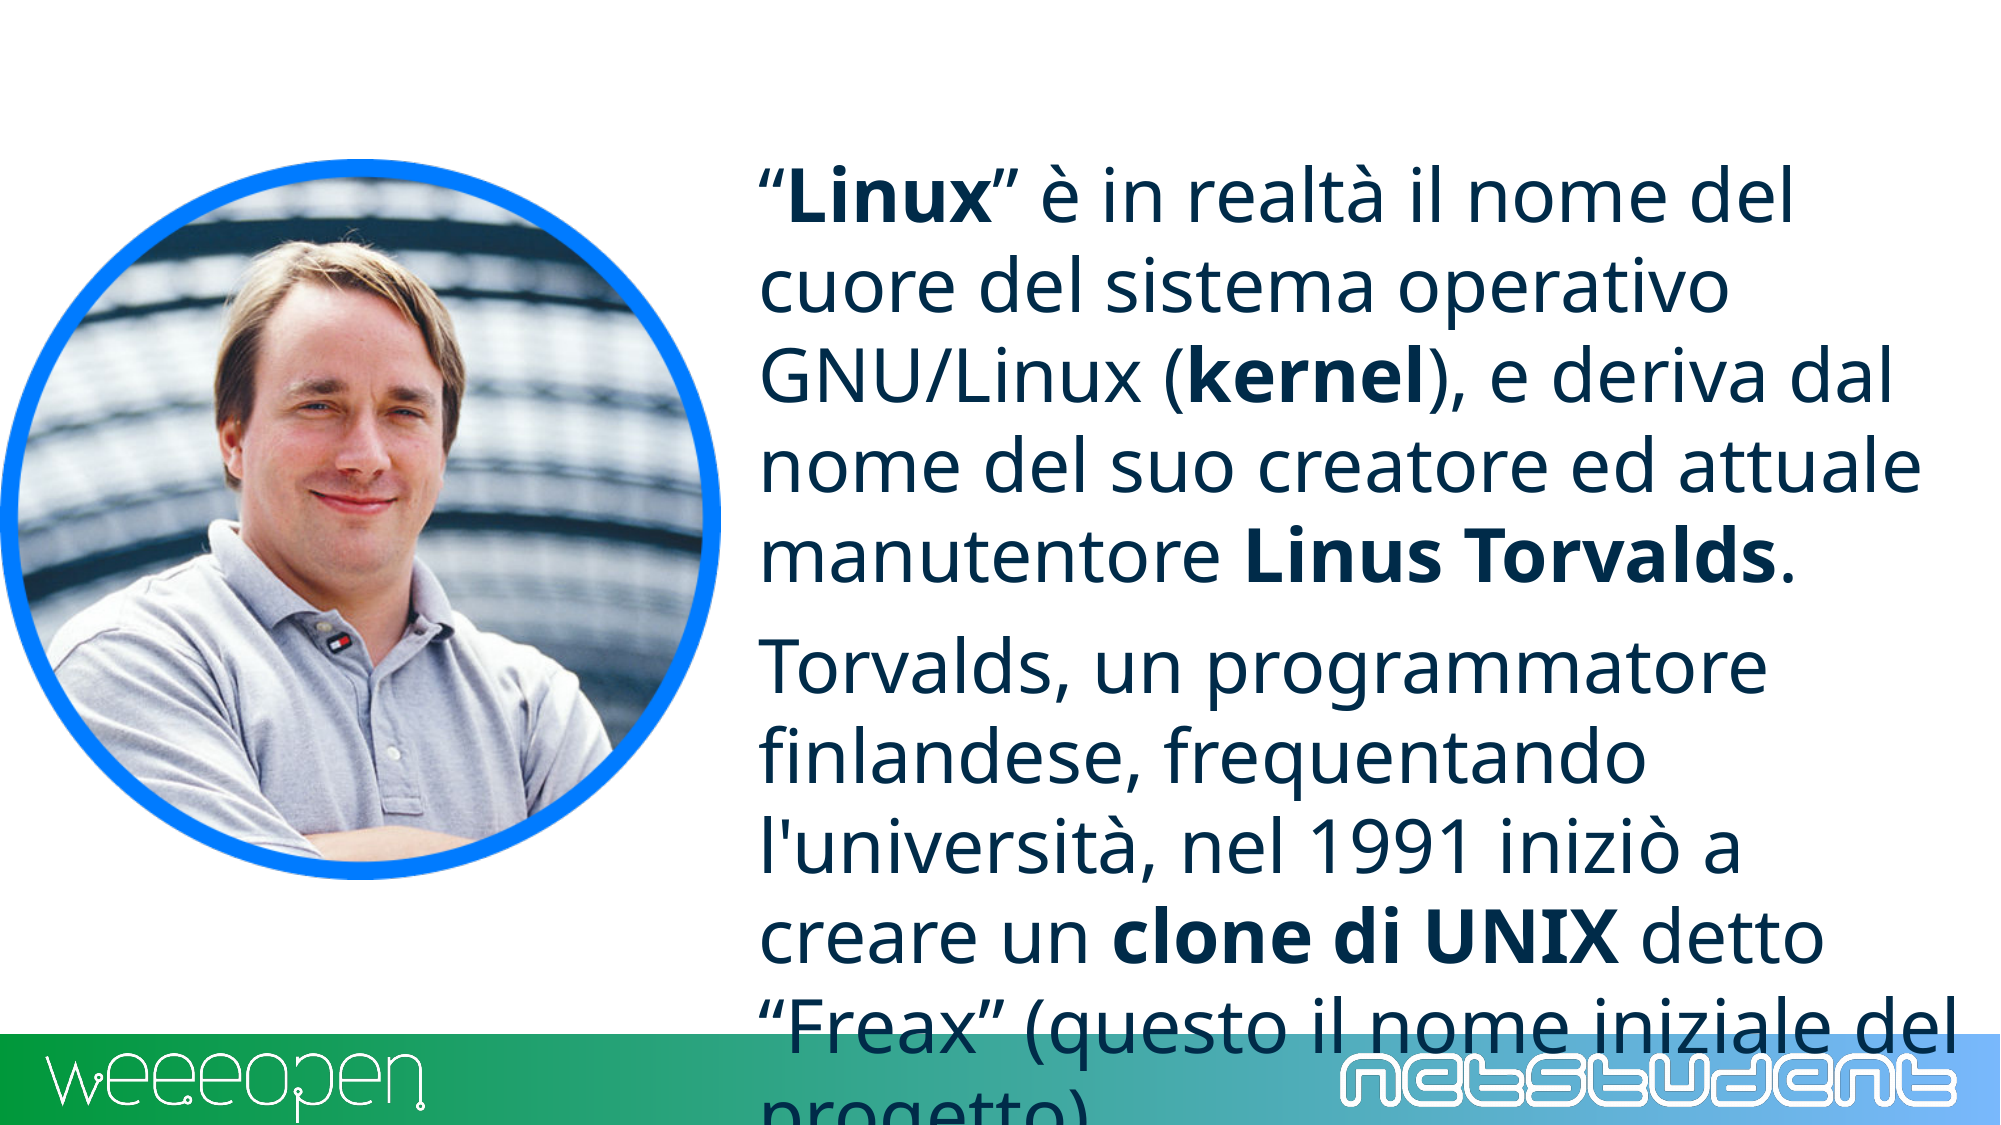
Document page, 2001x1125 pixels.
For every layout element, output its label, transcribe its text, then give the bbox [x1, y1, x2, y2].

picture [0, 159, 721, 880]
picture [45, 1053, 425, 1123]
text_box “Linux” è in realtà il nome del cuore del sistema operativo GNU/Linux (kernel), e deriva dal nome del suo creatore ed attuale manutentore Linus Torvalds. Torvalds, un programmatore finlandese, frequentando l'università, nel 1991 iniziò a creare un clone di UNIX detto “Freax” (questo il nome iniziale del progetto). [744, 139, 2000, 855]
picture [1340, 1053, 1957, 1107]
